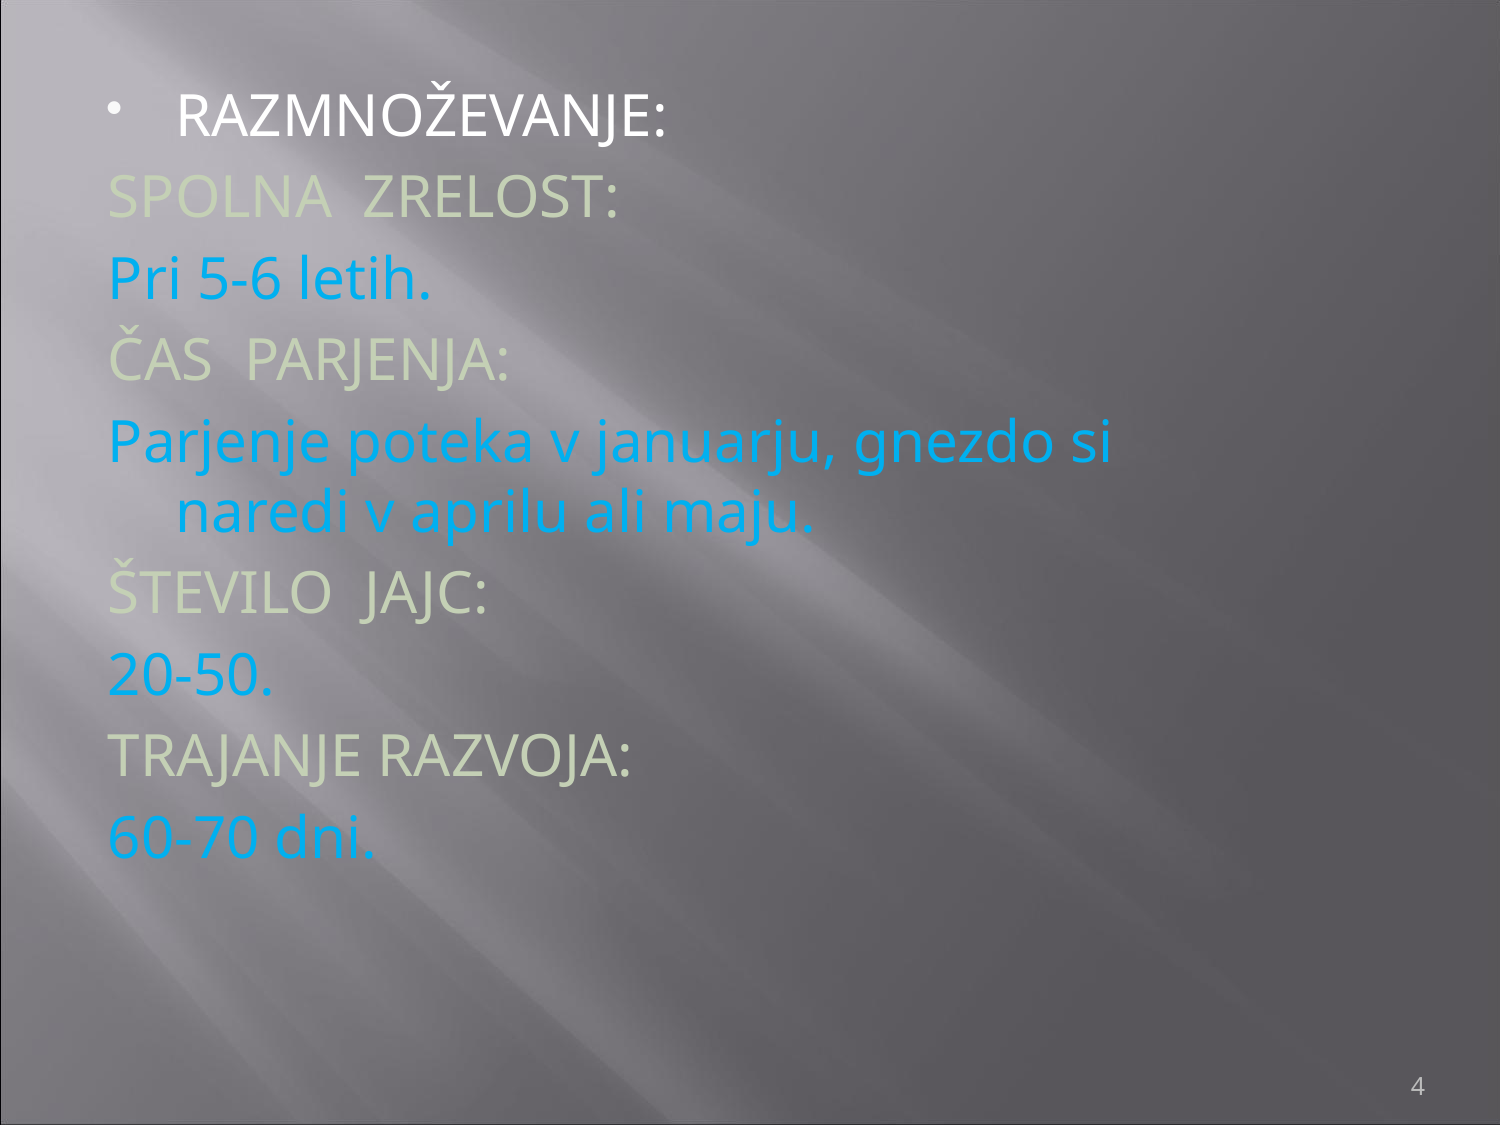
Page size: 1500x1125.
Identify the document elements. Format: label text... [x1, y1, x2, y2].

slide_number <number> [1299, 1052, 1425, 1113]
list RAZMNOŽEVANJE: SPOLNA ZRELOST: Pri 5-6 letih. ČAS PARJENJA: Parjenje poteka v januarju, gnezdo si naredi v aprilu ali maju. ŠTEVILO JAJC: 20-50. TRAJANJE RAZVOJA: 60-70 dni. [70, 70, 1300, 1005]
picture [0, 0, 1500, 1125]
